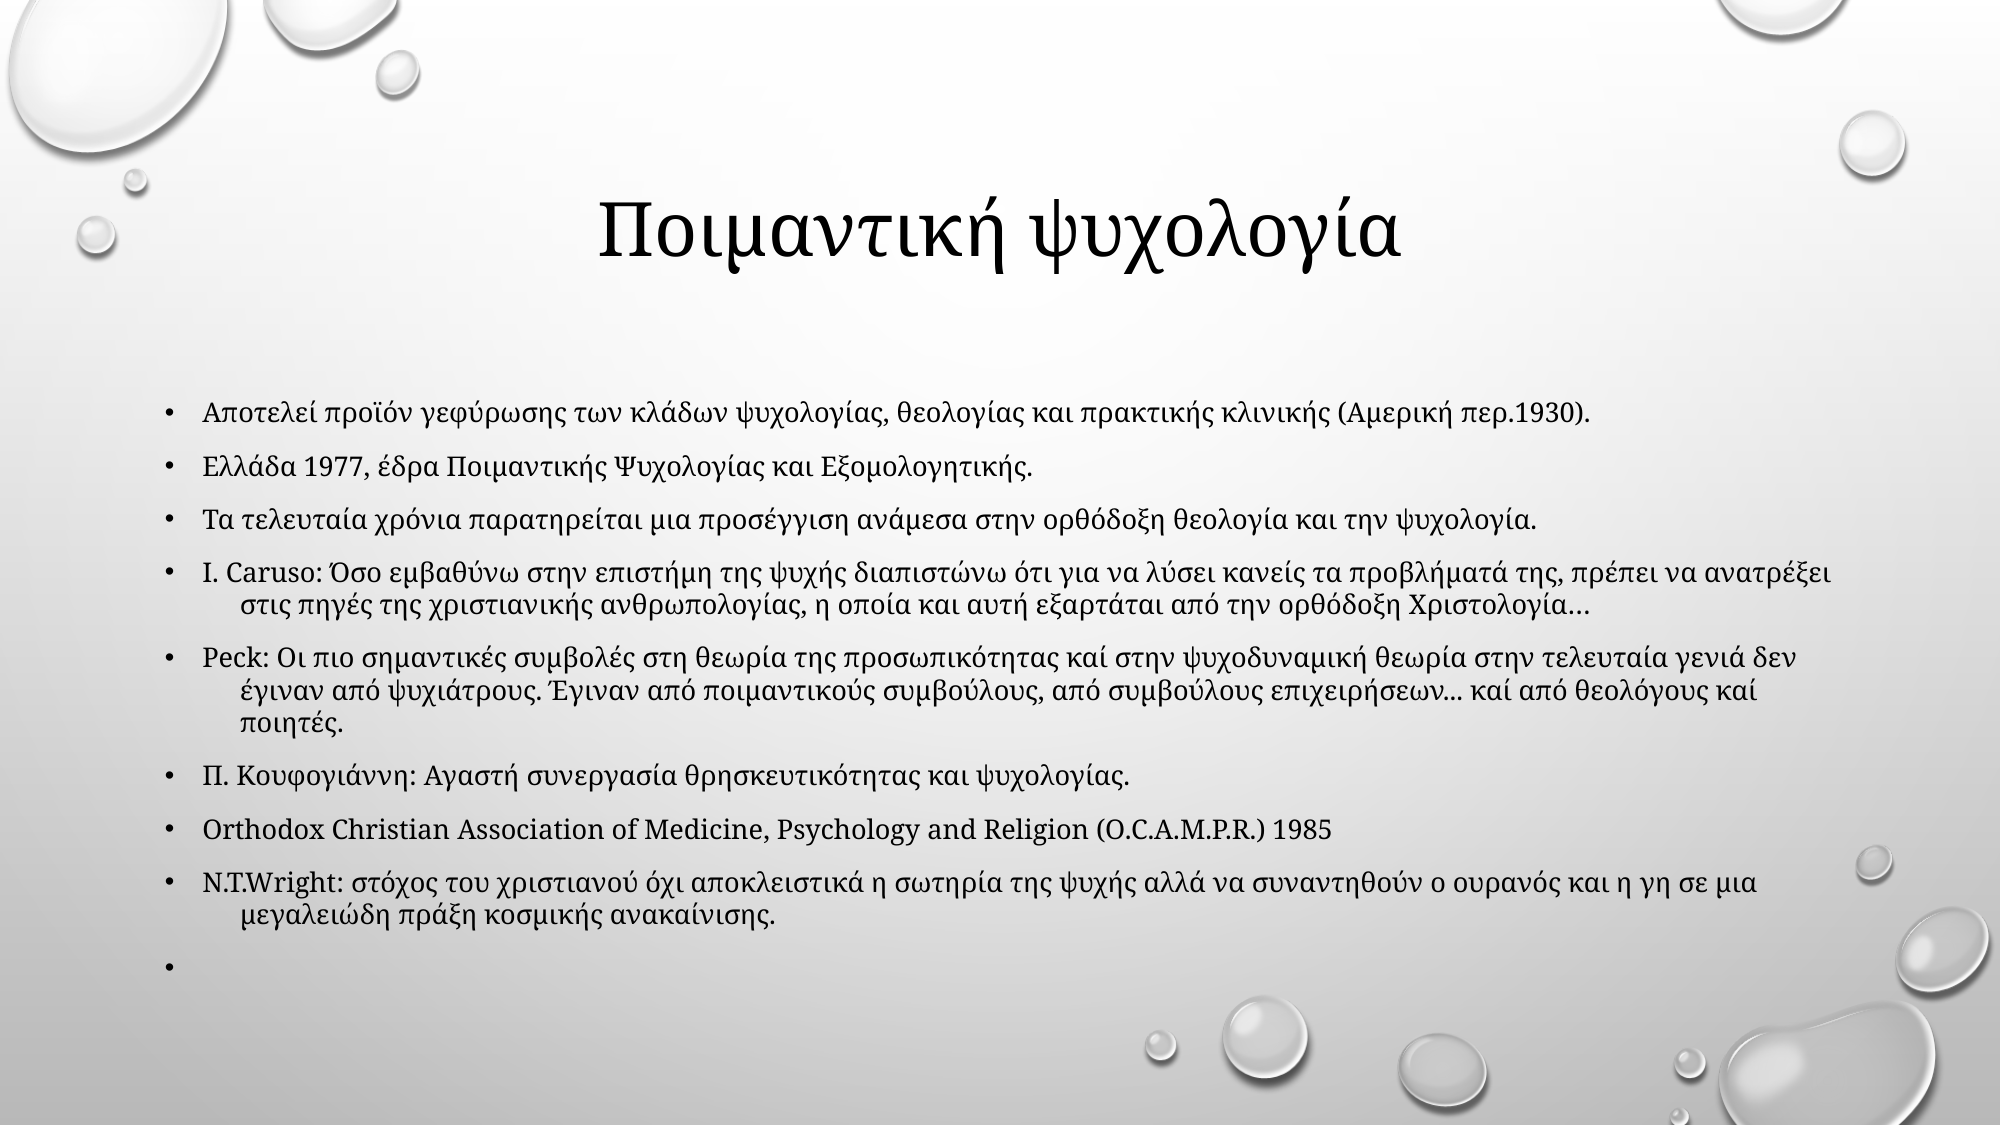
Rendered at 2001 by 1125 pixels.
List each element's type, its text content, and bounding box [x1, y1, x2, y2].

list Αποτελεί προϊόν γεφύρωσης των κλάδων ψυχολογίας, θεολογίας και πρακτικής κλινικής (Αμερική περ.1930). Ελλάδα 1977, έδρα Ποιμαντικής Ψυχολογίας και Εξομολογητικής. Τα τελευταία χρόνια παρατηρείται μια προσέγγιση ανάμεσα στην ορθόδοξη θεολογία και την ψυχολογία. I. Caruso: Όσο εμβαθύνω στην επιστήμη της ψυχής διαπιστώνω ότι για να λύσει κανείς τα προβλήματά της, πρέπει να ανατρέξει στις πηγές της χριστιανικής ανθρωπολογίας, η οποία και αυτή εξαρτάται από την ορθόδοξη Χριστολογία… Peck: Oι πιο σημαντικές συμβολές στη θεωρία της προσωπικότητας καί στην ψυχοδυναμική θεωρία στην τελευταία γενιά δεν έγιναν από ψυχιάτρους. Έγιναν από ποιμαντικούς συμβούλους, από συμβούλους επιχειρήσεων... καί από θεολόγους καί ποιητές. Π. Κουφογιάννη: Αγαστή συνεργασία θρησκευτικότητας και ψυχολογίας. Orthodox Christian Association of Medicine, Psychology and Religion (O.C.A.M.P.R.) 1985 N.T.Wright: στόχος του χριστιανού όχι αποκλειστικά η σωτηρία της ψυχής αλλά να συναντηθούν ο ουρανός και η γη σε μια μεγαλειώδη πράξη κοσμικής ανακαίνισης. [149, 388, 1850, 950]
title Ποιμαντική ψυχολογία [149, 101, 1851, 364]
